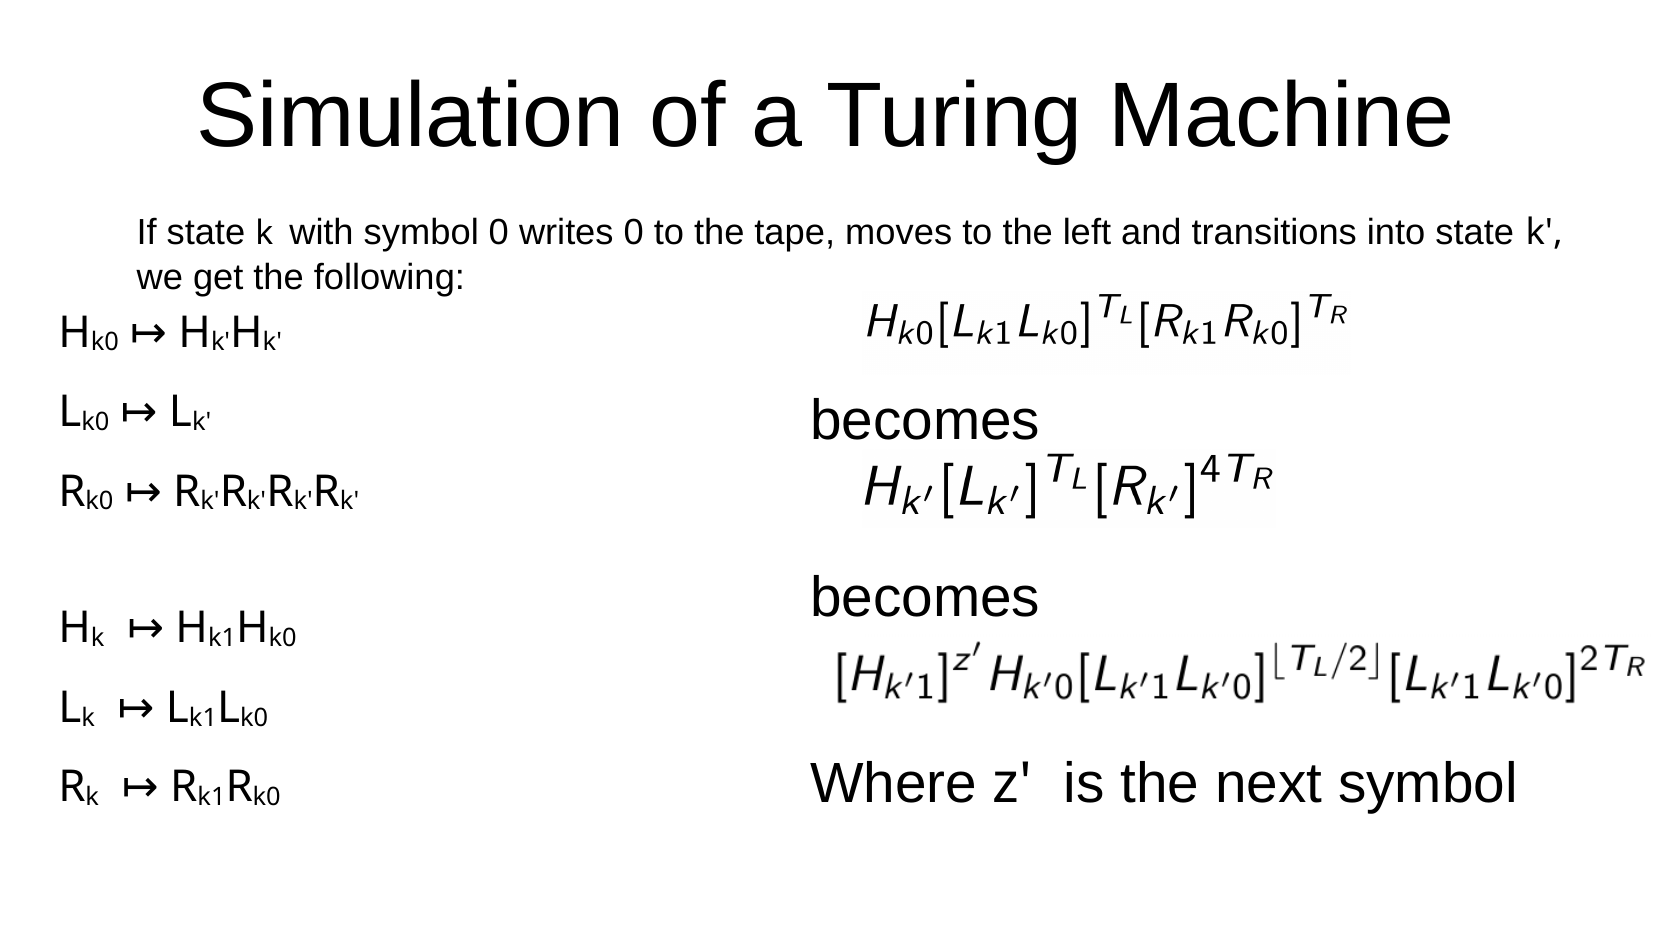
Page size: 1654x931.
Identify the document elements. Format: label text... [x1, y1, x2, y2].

picture [862, 291, 1351, 376]
list becomes becomes Where z' is the next symbol [750, 300, 1589, 820]
list Hk0 ↦ Hk'Hk' Lk0 ↦ Lk' Rk0 ↦ Rk'Rk'Rk'Rk' Hk ↦ Hk1Hk0 Lk ↦ Lk1Lk0 Rk ↦ Rk1Rk0 [0, 300, 750, 820]
list If state k with symbol 0 writes 0 to the tape, moves to the left and transitions into state k', we get the following: [75, 192, 1564, 301]
picture [825, 634, 1654, 715]
picture [862, 449, 1276, 528]
title Simulation of a Turing Machine [82, 37, 1571, 193]
